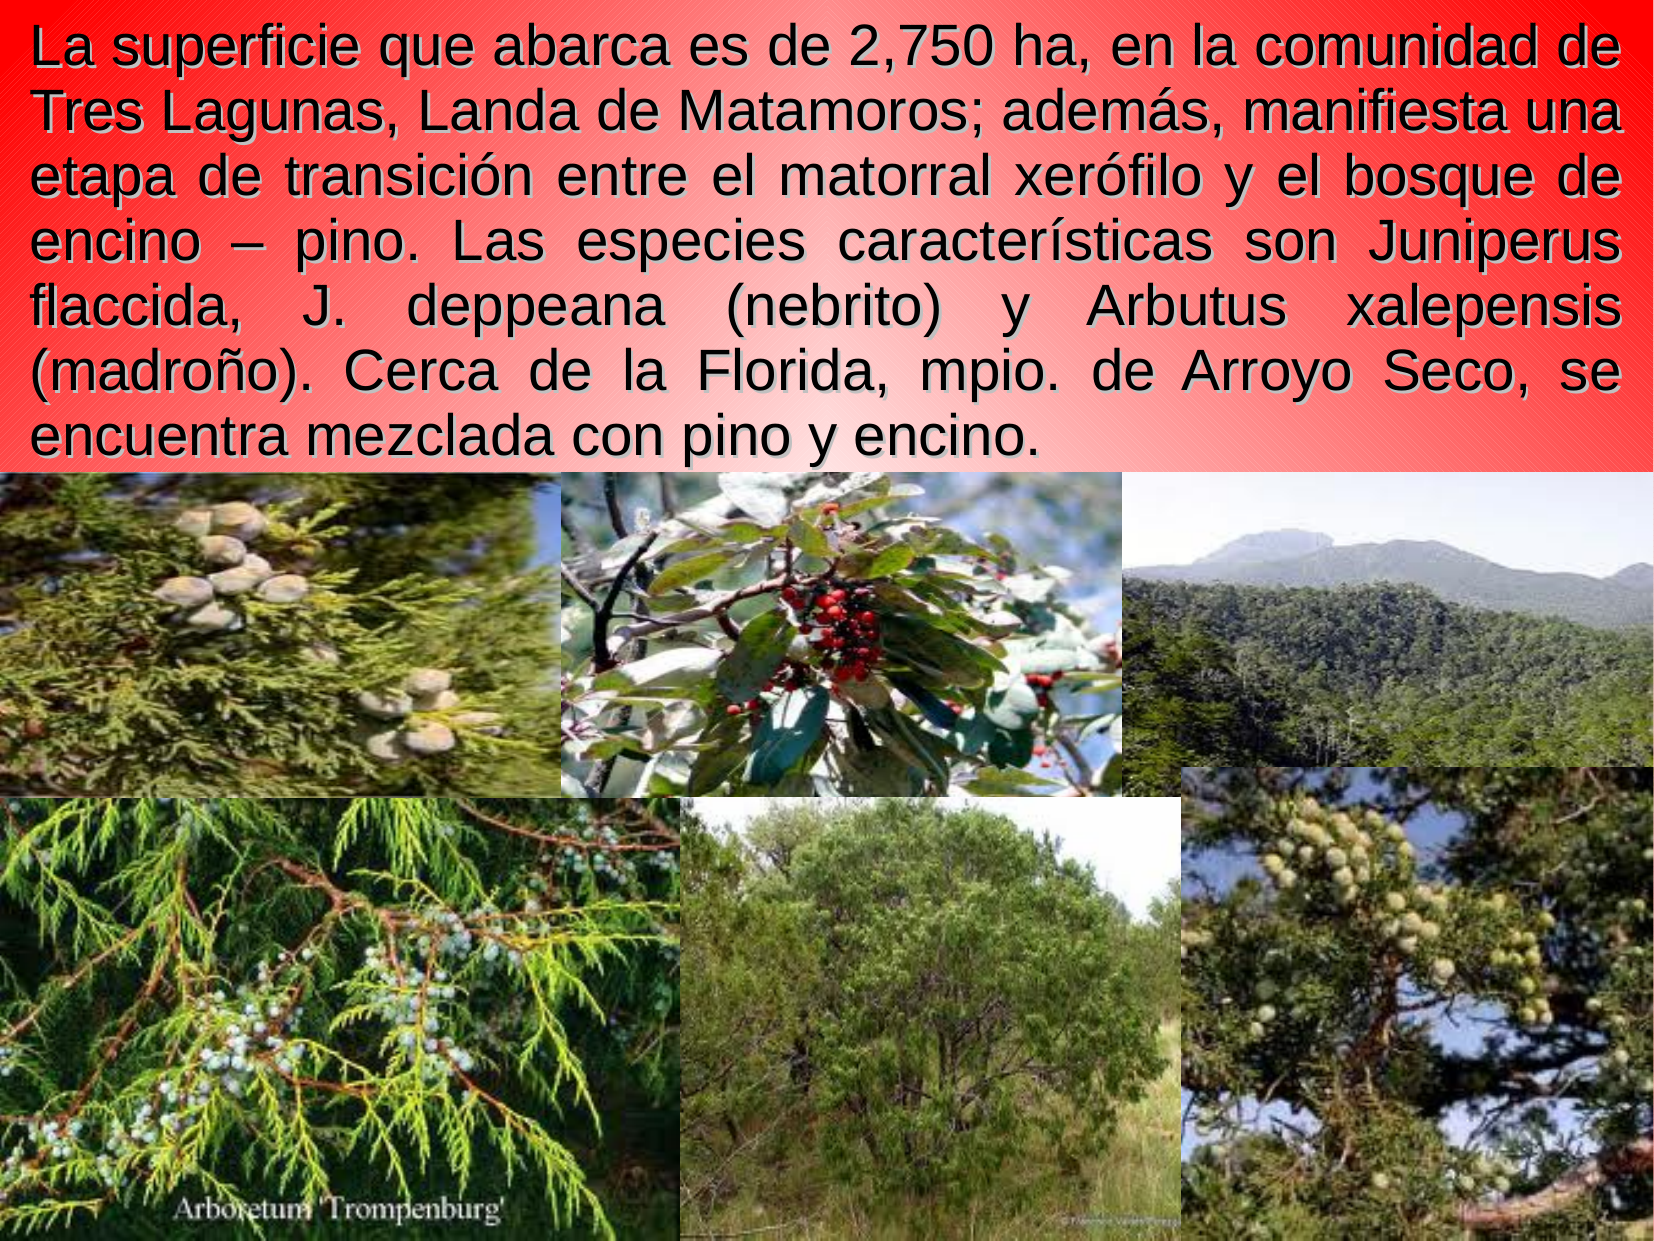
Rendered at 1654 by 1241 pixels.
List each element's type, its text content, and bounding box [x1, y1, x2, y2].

picture [0, 472, 1654, 1241]
subtitle La superficie que abarca es de 2,750 ha, en la comunidad de Tres Lagunas, Landa de Matamoros; además, manifiesta una etapa de transición entre el matorral xerófilo y el bosque de encino – pino. Las especies características son Juniperus flaccida, J. deppeana (nebrito) y Arbutus xalepensis (madroño). Cerca de la Florida, mpio. de Arroyo Seco, se encuentra mezclada con pino y encino. [29, 0, 1625, 472]
